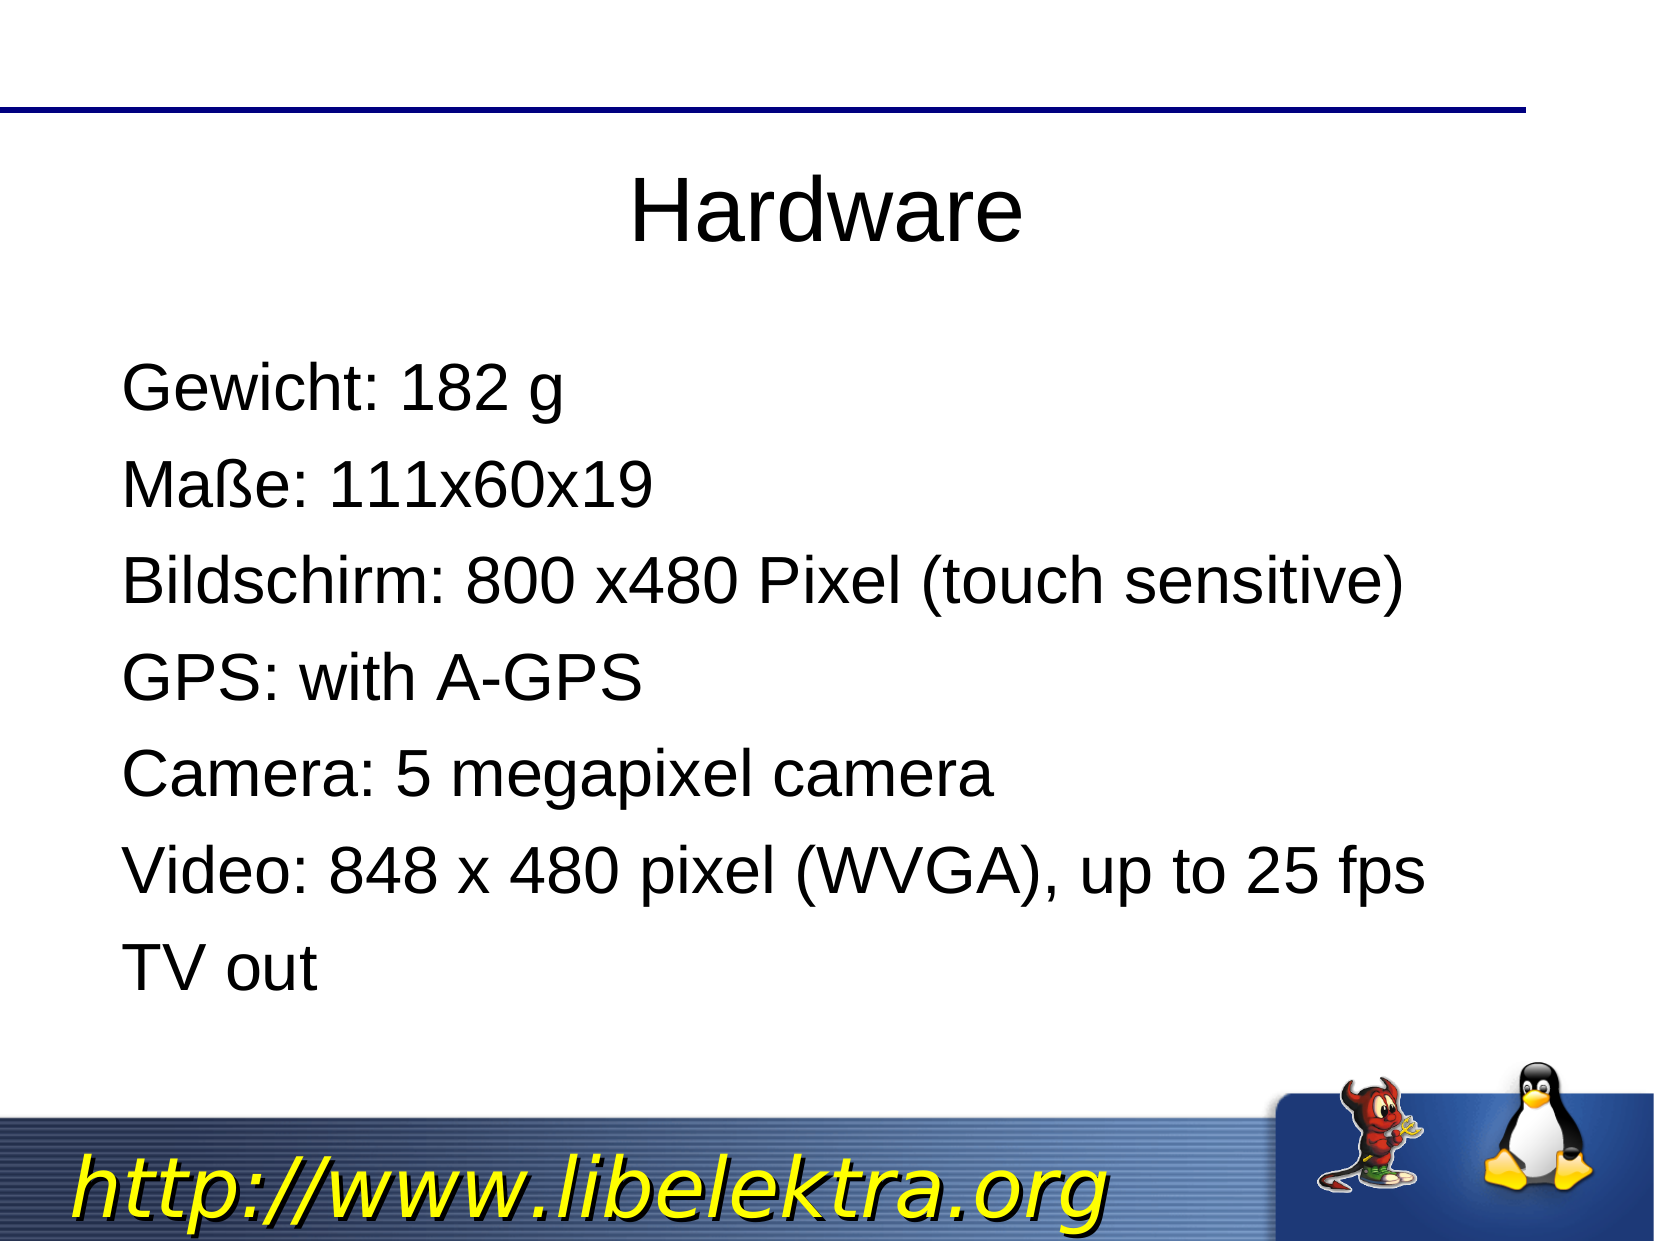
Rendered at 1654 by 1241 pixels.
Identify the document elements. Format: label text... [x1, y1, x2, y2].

list Gewicht: 182 g Maße: 111x60x19 Bildschirm: 800 x480 Pixel (touch sensitive) GPS: with A-GPS Camera: 5 megapixel camera Video: 848 x 480 pixel (WVGA), up to 25 fps TV out [121, 344, 1534, 1127]
picture [0, 1061, 1654, 1241]
title Hardware [121, 102, 1534, 311]
